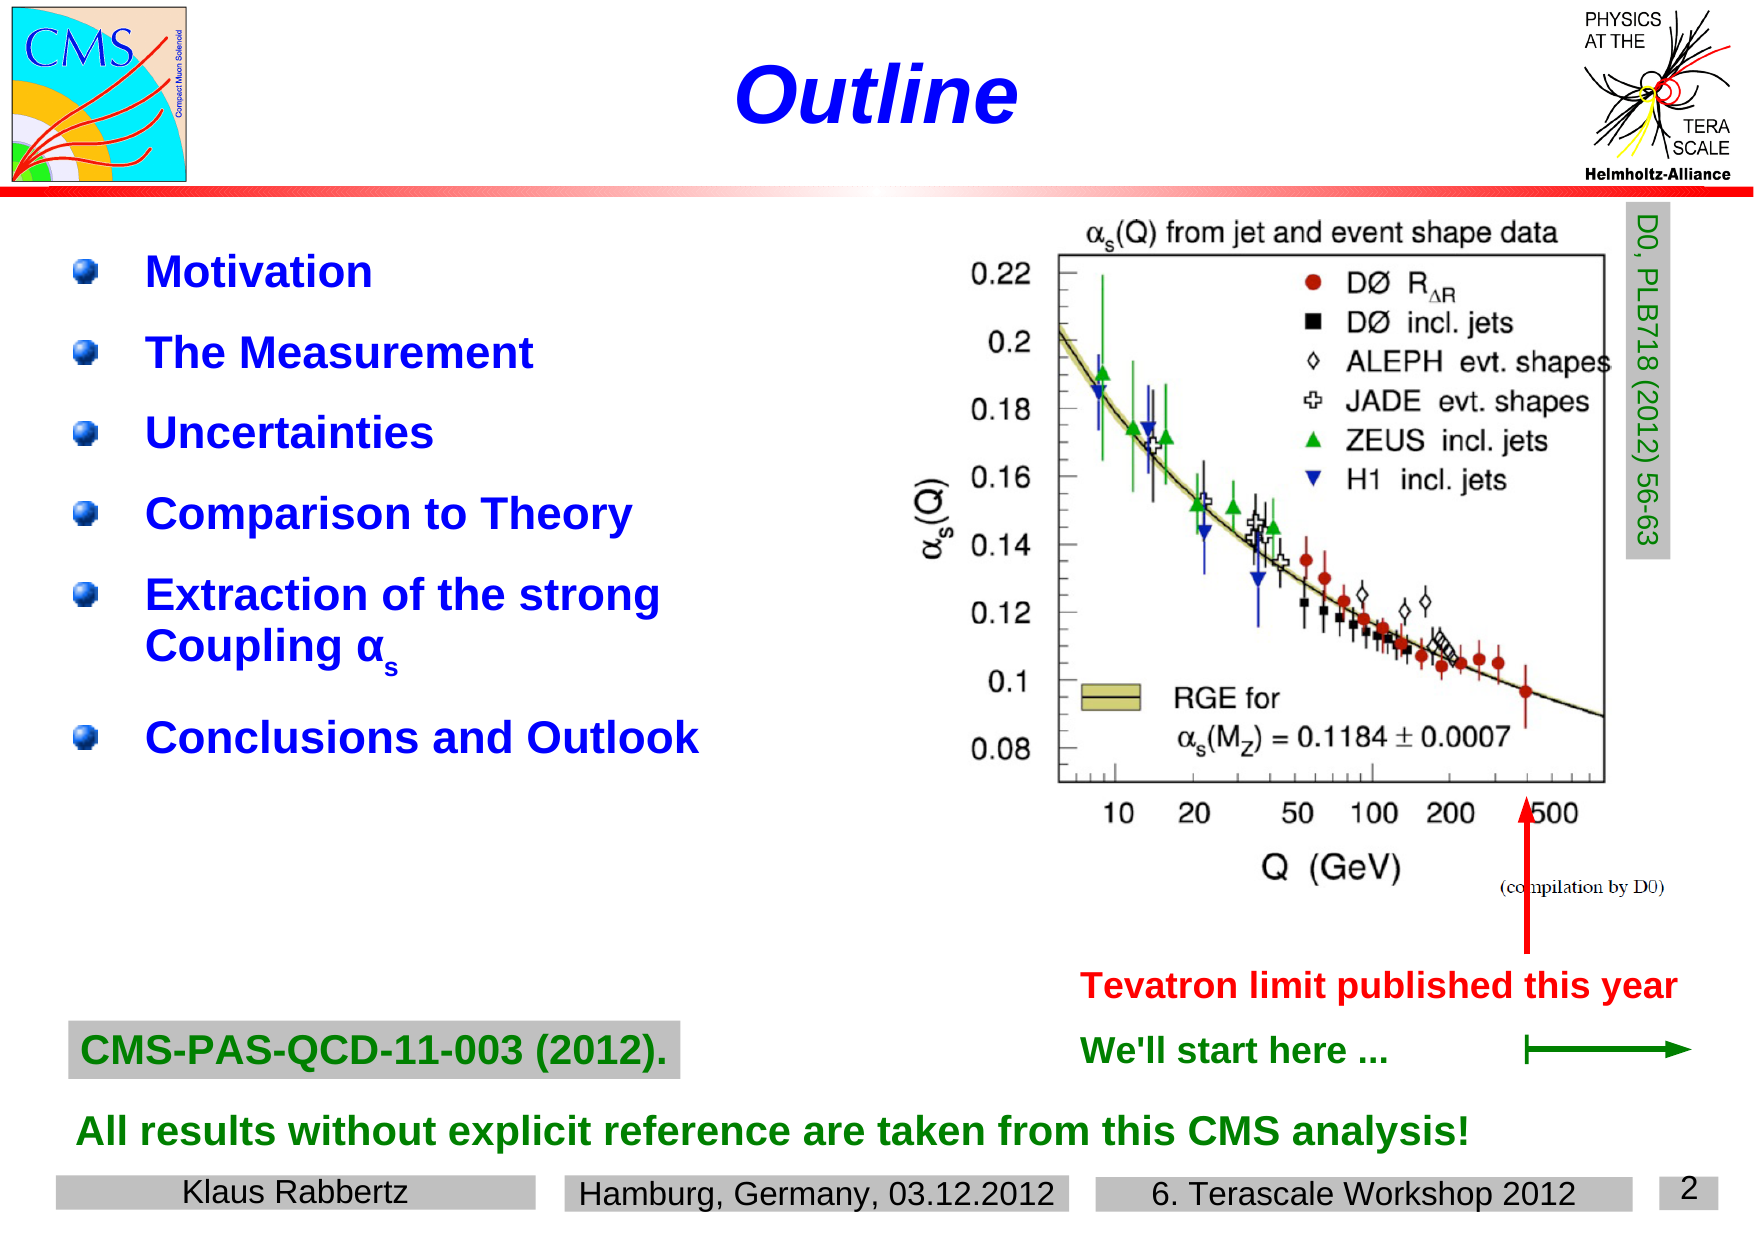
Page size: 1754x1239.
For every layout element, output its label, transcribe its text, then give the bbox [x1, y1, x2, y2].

picture [11, 6, 187, 182]
list Motivation The Measurement Uncertainties Comparison to Theory Extraction of the strong Coupling αs Conclusions and Outlook [62, 245, 772, 802]
title Outline [197, 12, 1556, 178]
text_box CMS-PAS-QCD-11-003 (2012). [68, 1020, 681, 1079]
picture [907, 210, 1674, 902]
picture [1570, 3, 1744, 191]
text_box All results without explicit reference are taken from this CMS analysis! [63, 1101, 1485, 1160]
text_box We'll start here ... [1068, 1023, 1402, 1078]
text_box Tevatron limit published this year [1068, 958, 1690, 1013]
text_box D0, PLB718 (2012) 56-63 [1625, 201, 1671, 560]
